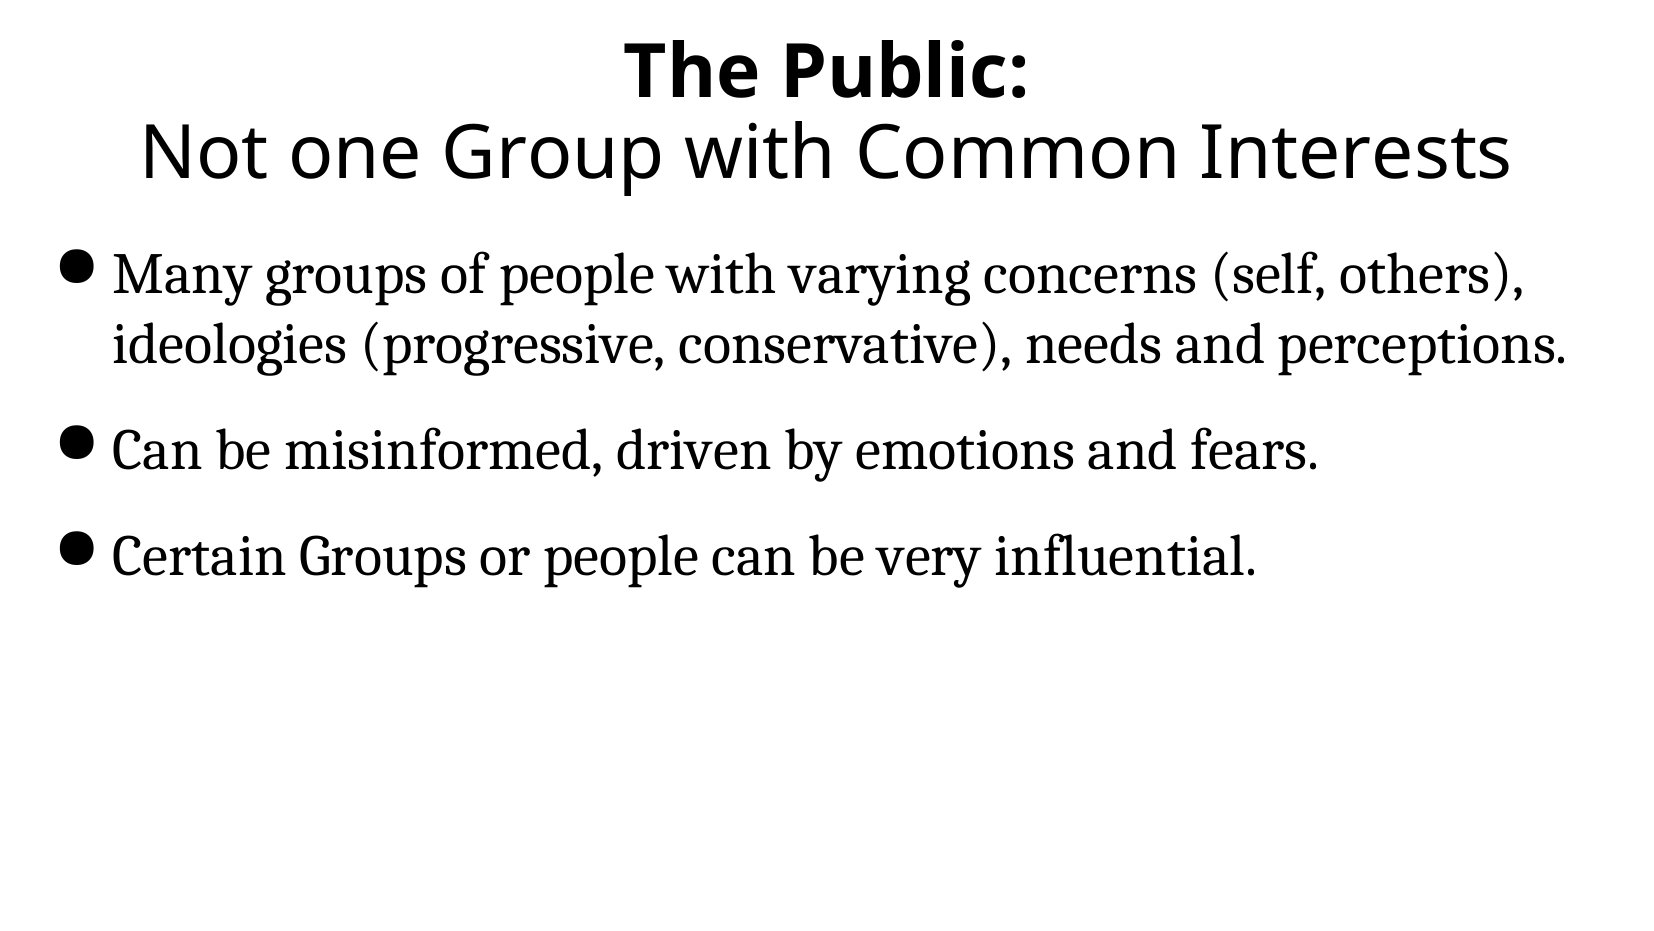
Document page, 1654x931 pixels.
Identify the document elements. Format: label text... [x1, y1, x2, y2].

text_box Many groups of people with varying concerns (self, others), ideologies (progressive, conservative), needs and perceptions. Can be misinformed, driven by emotions and fears. Certain Groups or people can be very influential. [37, 167, 1622, 665]
title The Public: Not one Group with Common Interests [0, 5, 1654, 222]
